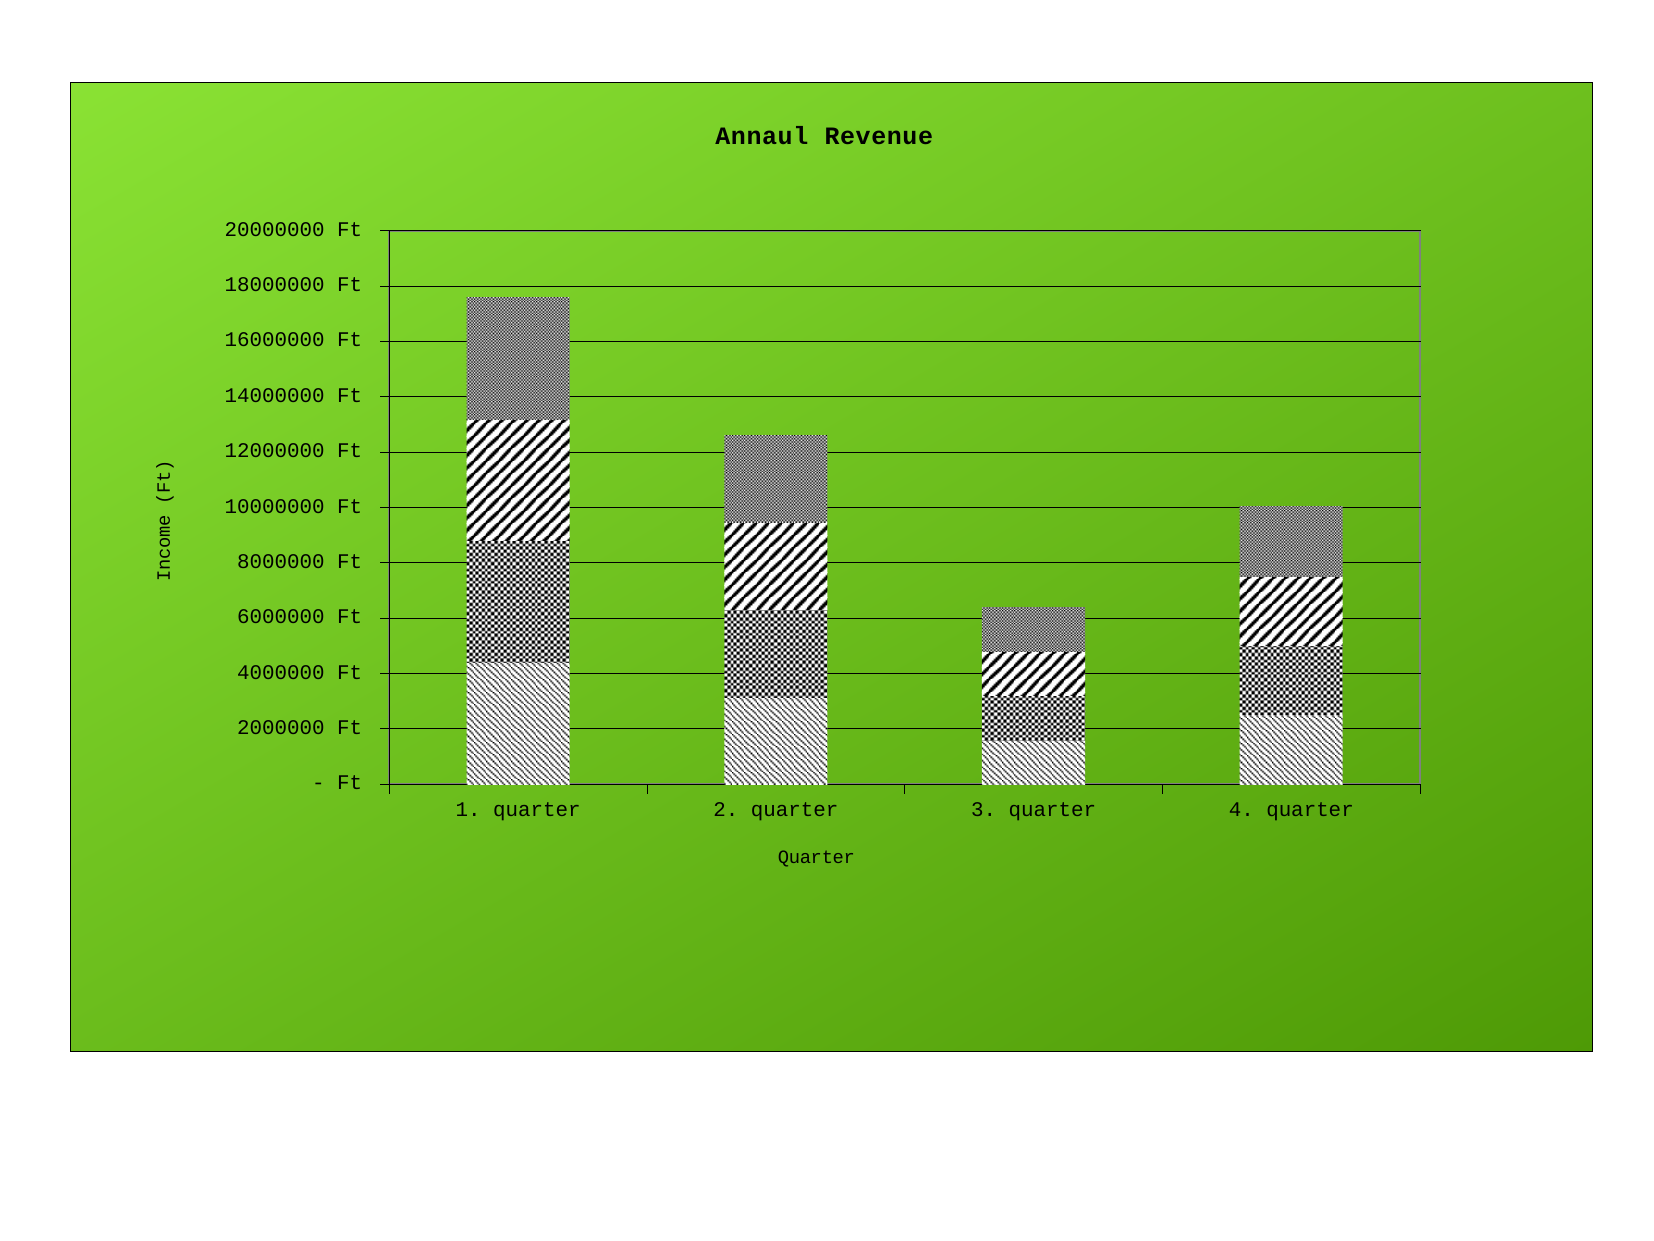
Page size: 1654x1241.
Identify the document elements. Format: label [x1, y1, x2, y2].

chart [70, 82, 1593, 1052]
